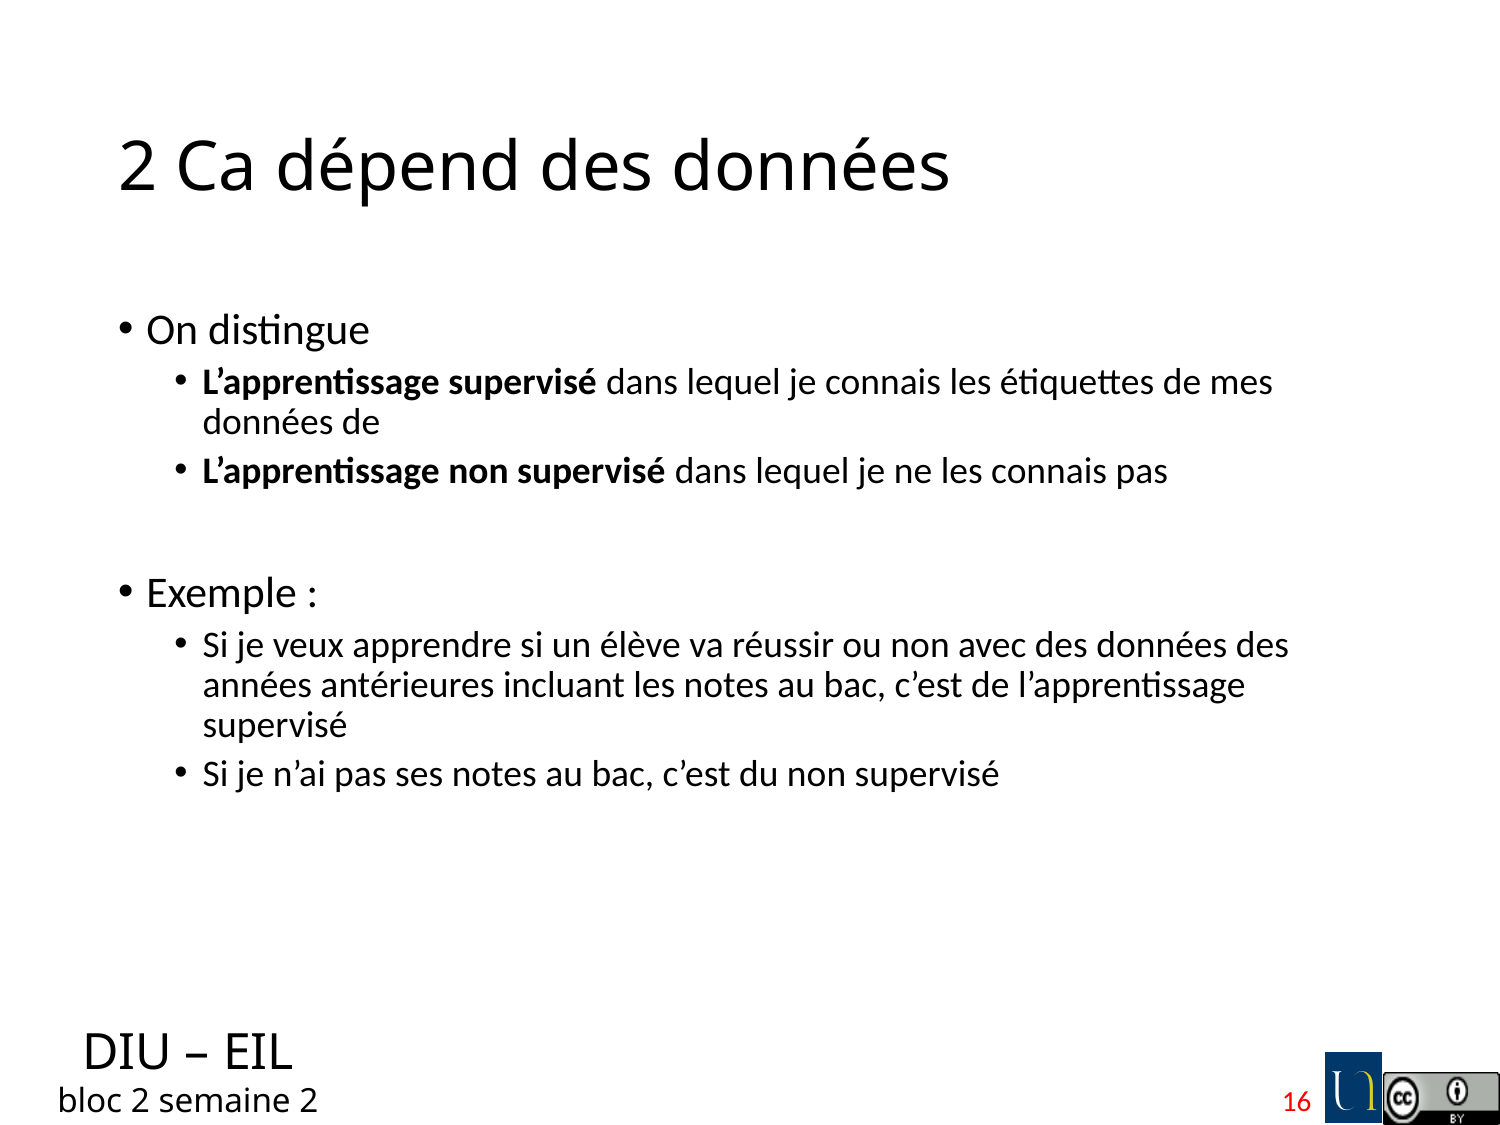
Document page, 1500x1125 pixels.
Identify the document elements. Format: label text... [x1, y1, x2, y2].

slide_number <numéro> [1240, 1070, 1327, 1125]
list On distingue L’apprentissage supervisé dans lequel je connais les étiquettes de mes données de L’apprentissage non supervisé dans lequel je ne les connais pas Exemple : Si je veux apprendre si un élève va réussir ou non avec des données des années antérieures incluant les notes au bac, c’est de l’apprentissage supervisé Si je n’ai pas ses notes au bac, c’est du non supervisé [103, 299, 1397, 1014]
picture [1325, 1052, 1382, 1123]
picture [1383, 1072, 1500, 1125]
title 2 Ca dépend des données [103, 59, 1397, 278]
